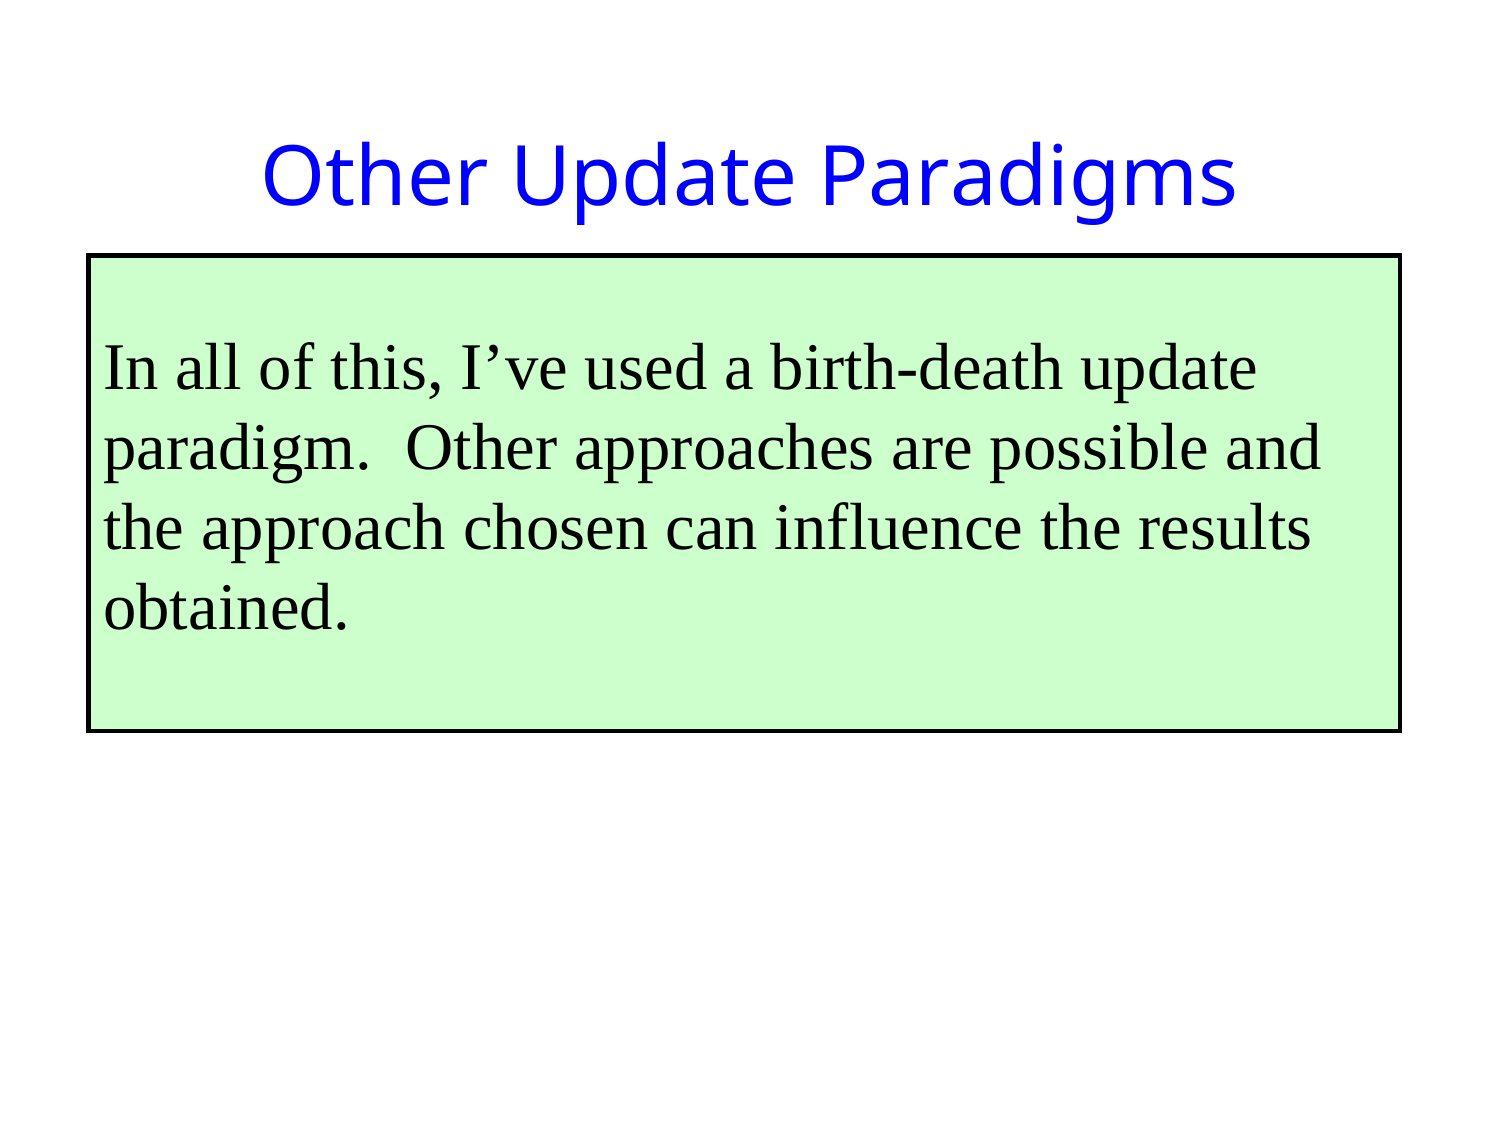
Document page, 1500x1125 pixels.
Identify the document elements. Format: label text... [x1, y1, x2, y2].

text_box In all of this, I’ve used a birth-death update paradigm. Other approaches are possible and the approach chosen can influence the results obtained. [88, 255, 1400, 731]
title Other Update Paradigms [112, 78, 1388, 255]
